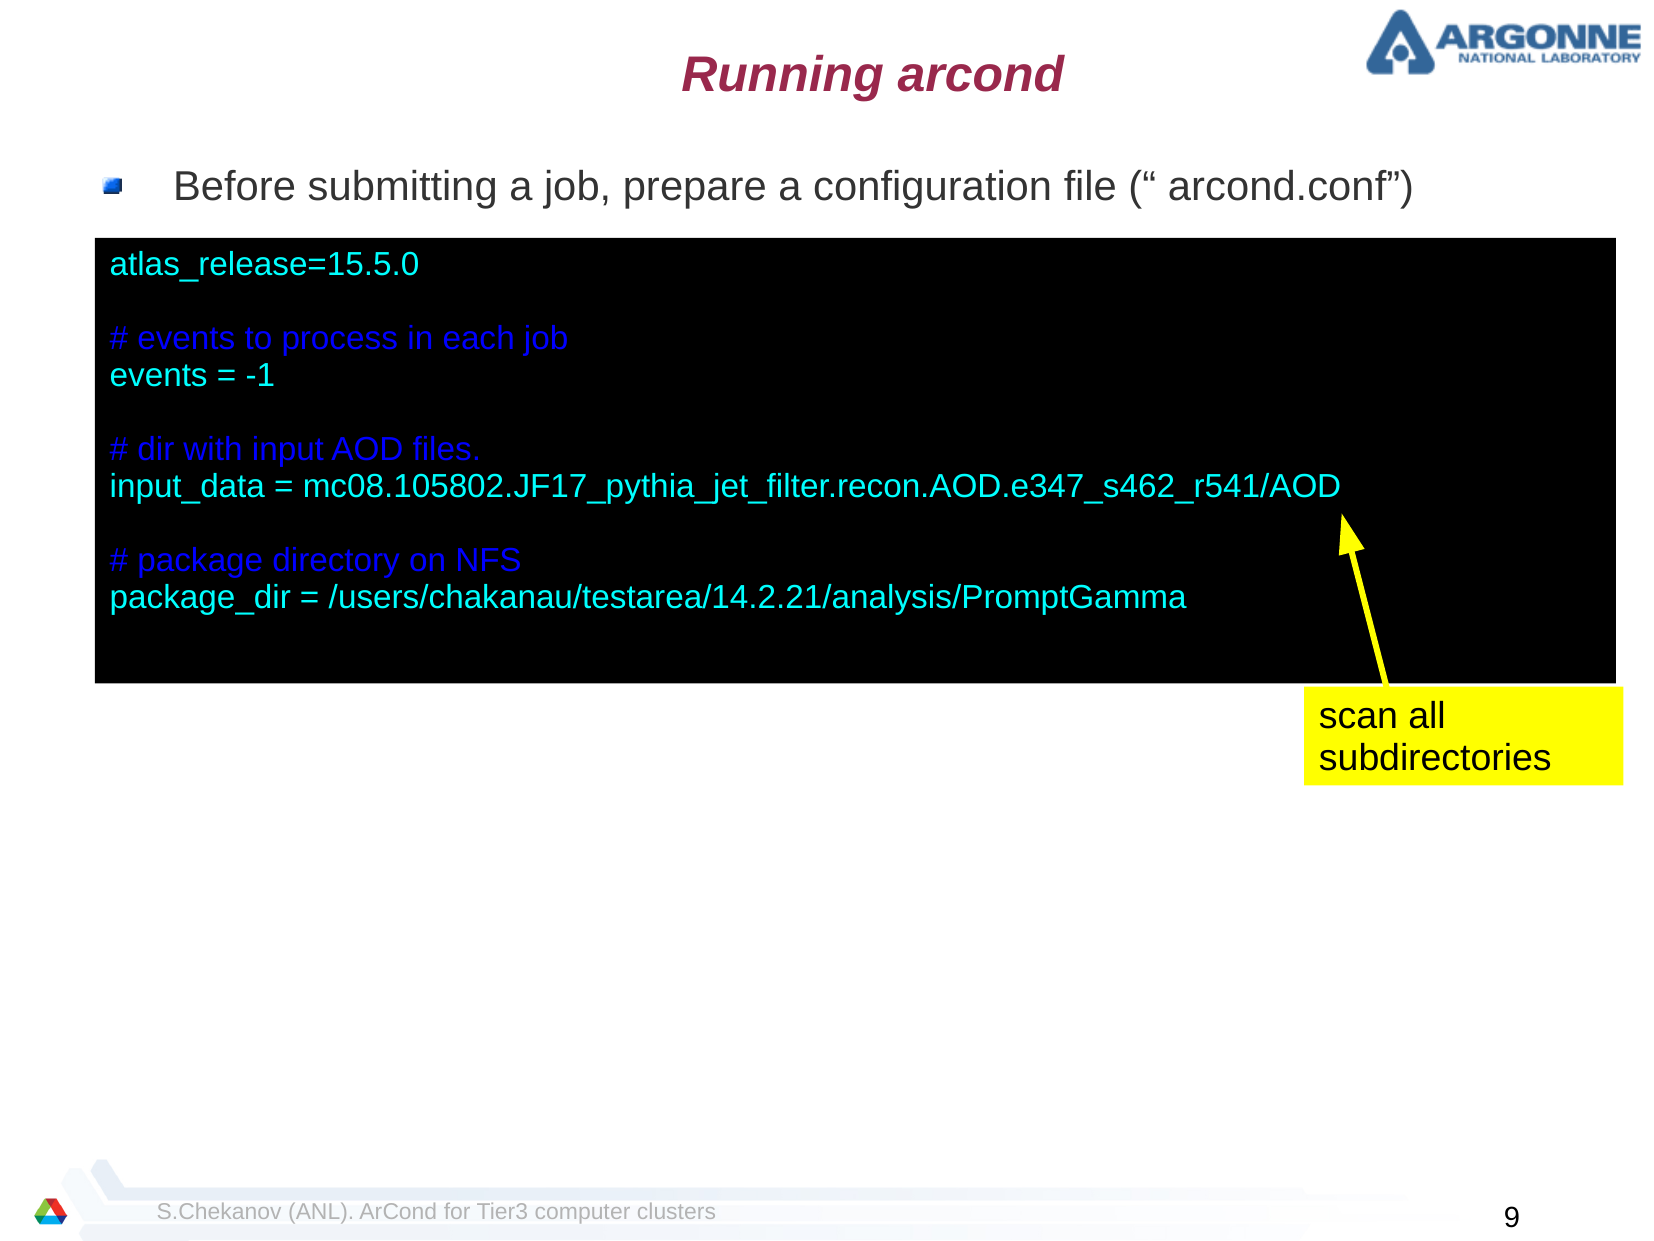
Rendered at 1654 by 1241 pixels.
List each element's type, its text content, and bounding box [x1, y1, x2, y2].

text_box scan all subdirectories [1304, 686, 1624, 786]
picture [1362, 0, 1654, 85]
list Before submitting a job, prepare a configuration file (“ arcond.conf”) [90, 162, 1585, 270]
text_box atlas_release=15.5.0 # events to process in each job events = -1 # dir with input AOD files. input_data = mc08.105802.JF17_pythia_jet_filter.recon.AOD.e347_s462_r541/AOD # package directory on NFS package_dir = /users/chakanau/testarea/14.2.21/analysis/PromptGamma [94, 237, 1616, 684]
title Running arcond [124, 16, 1621, 133]
picture [0, 1154, 1649, 1241]
